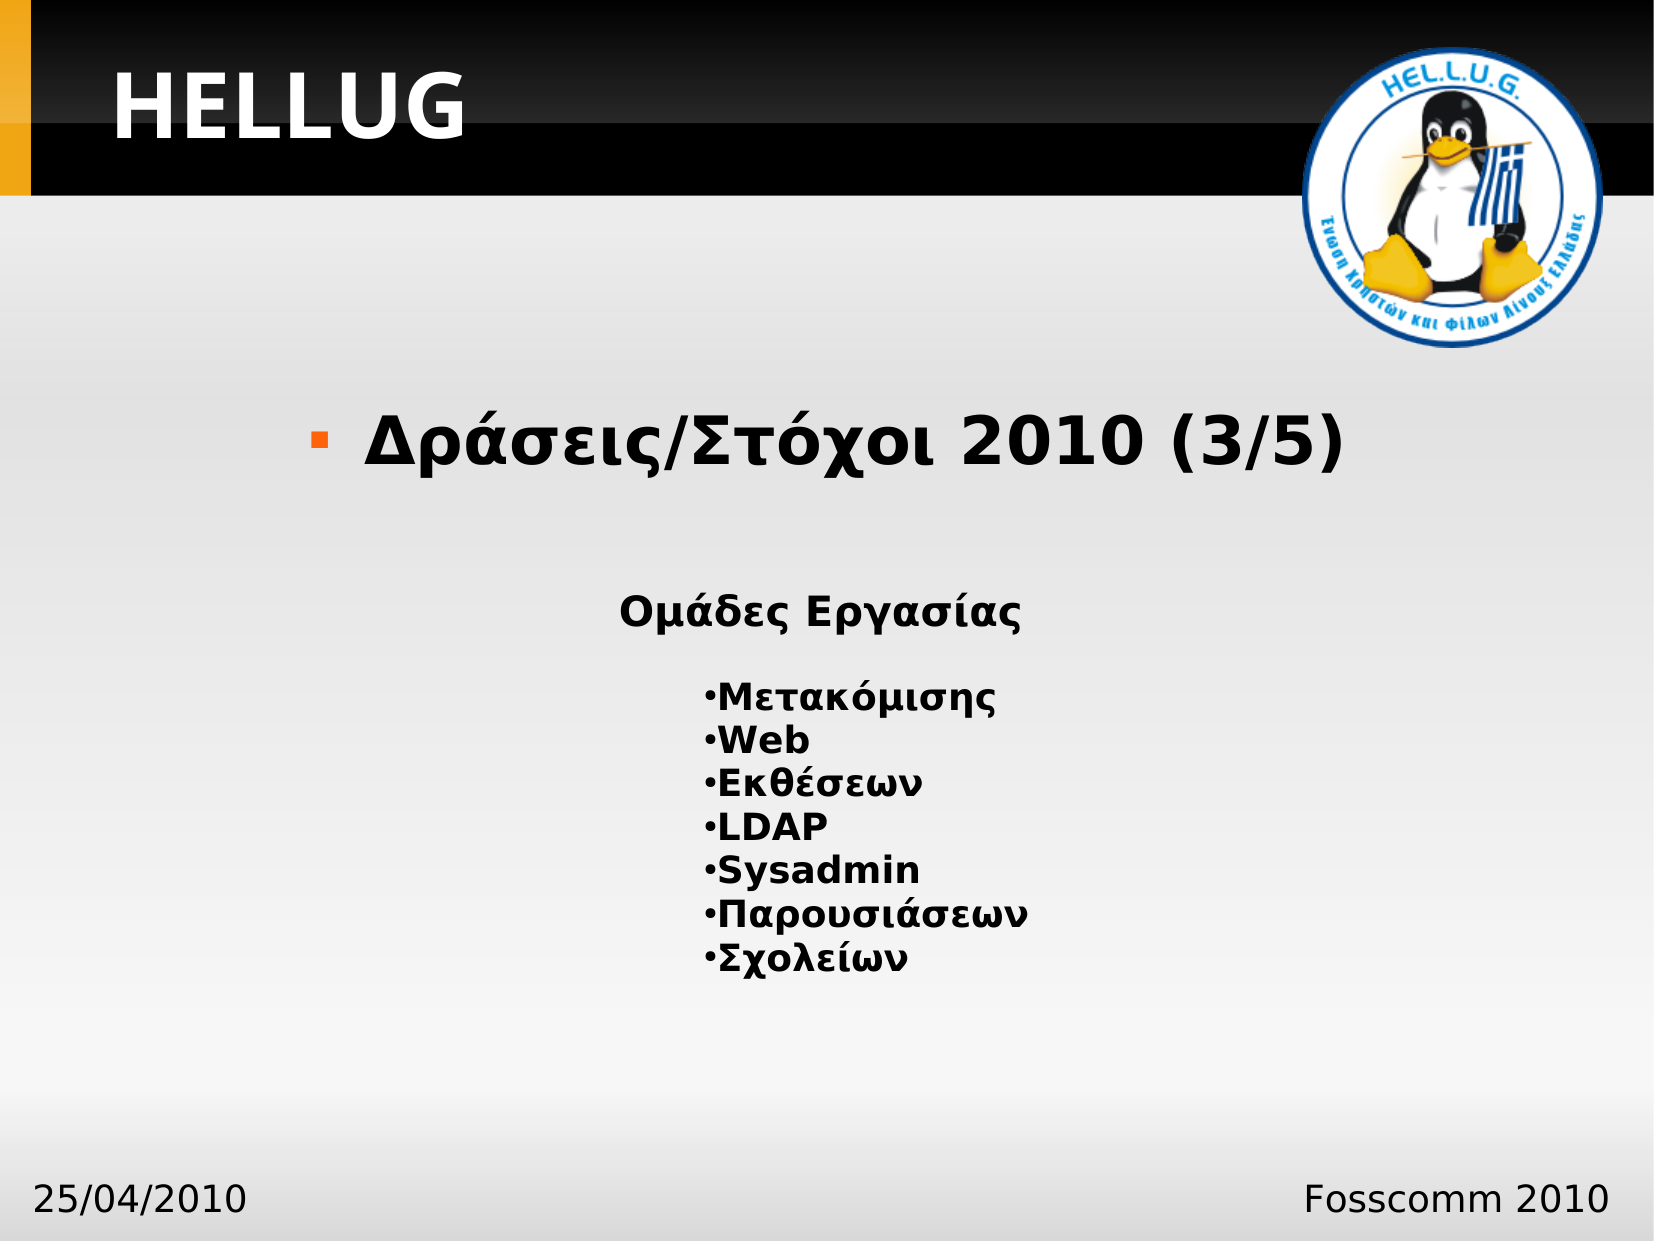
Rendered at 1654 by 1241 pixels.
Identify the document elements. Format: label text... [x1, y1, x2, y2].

title HELLUG [76, 0, 1565, 208]
picture [0, 0, 1654, 1241]
table_header 25/04/2010 [18, 1170, 300, 1229]
table_header Μετακόμισης Web Εκθέσεων LDAP Sysadmin Παρουσιάσεων Σχολείων [689, 668, 1104, 1163]
list Δράσεις/Στόχοι 2010 (3/5) Ομάδες Εργασίας [76, 295, 1565, 1114]
table_header Fosscomm 2010 [1275, 1170, 1637, 1229]
